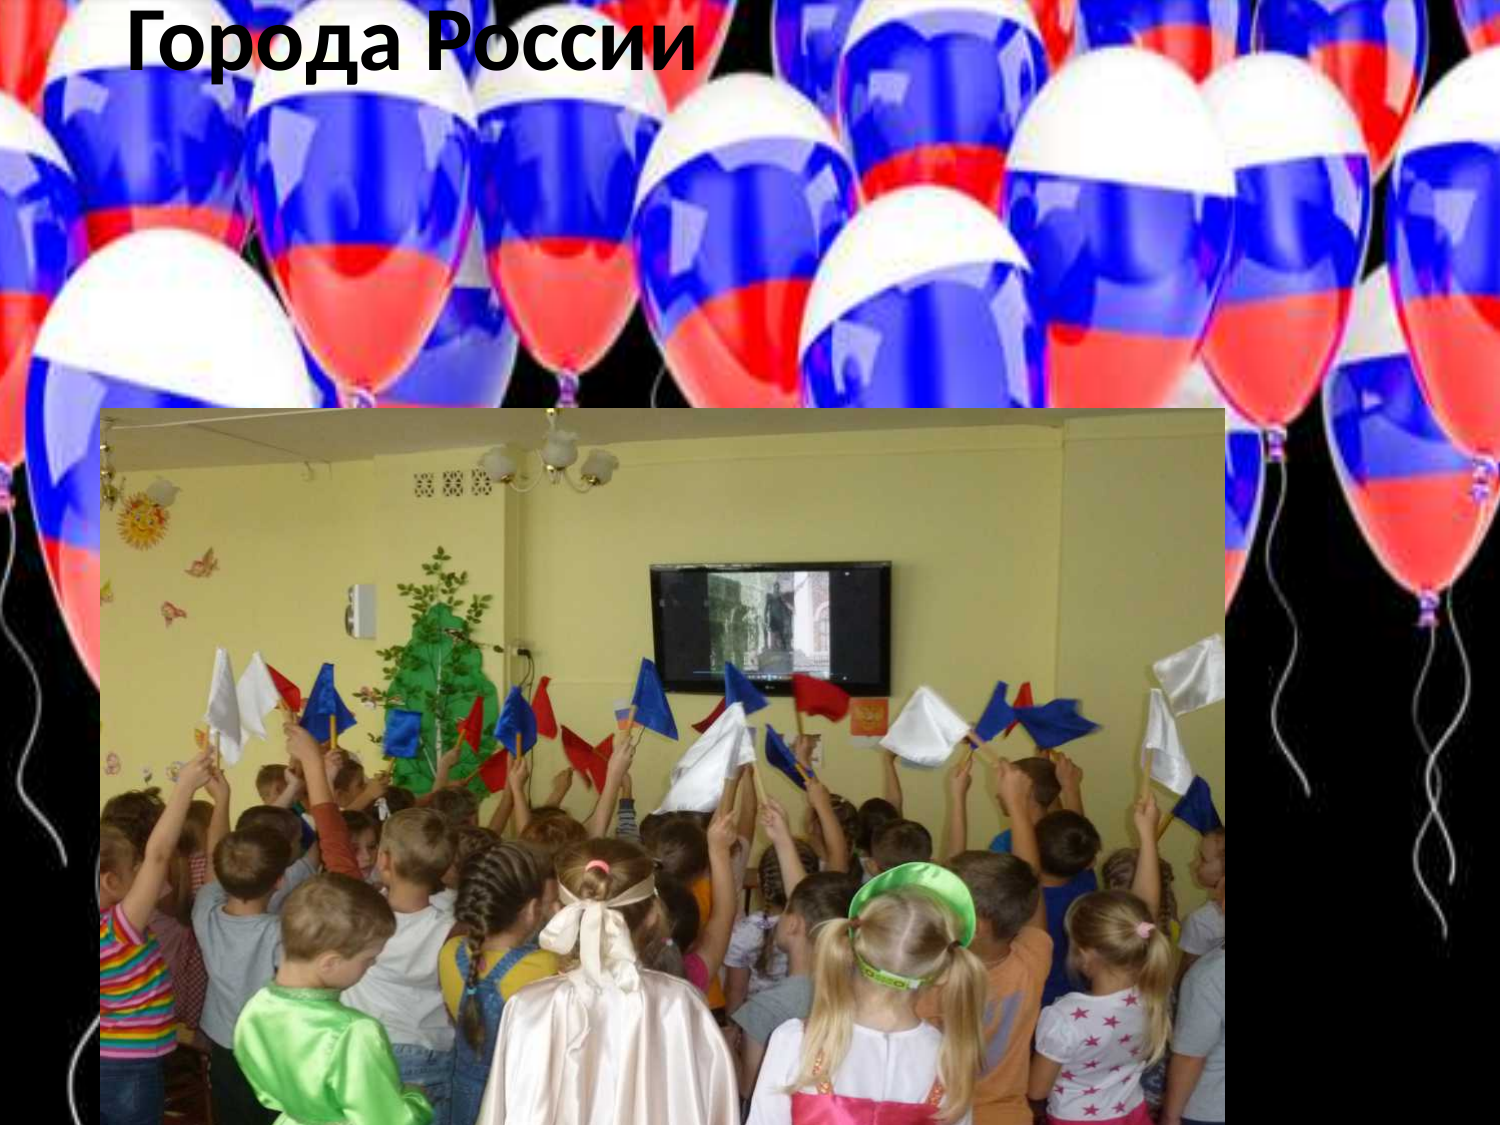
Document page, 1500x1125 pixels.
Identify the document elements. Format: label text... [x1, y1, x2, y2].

picture [0, 0, 1500, 1125]
title Города России [0, 0, 939, 114]
